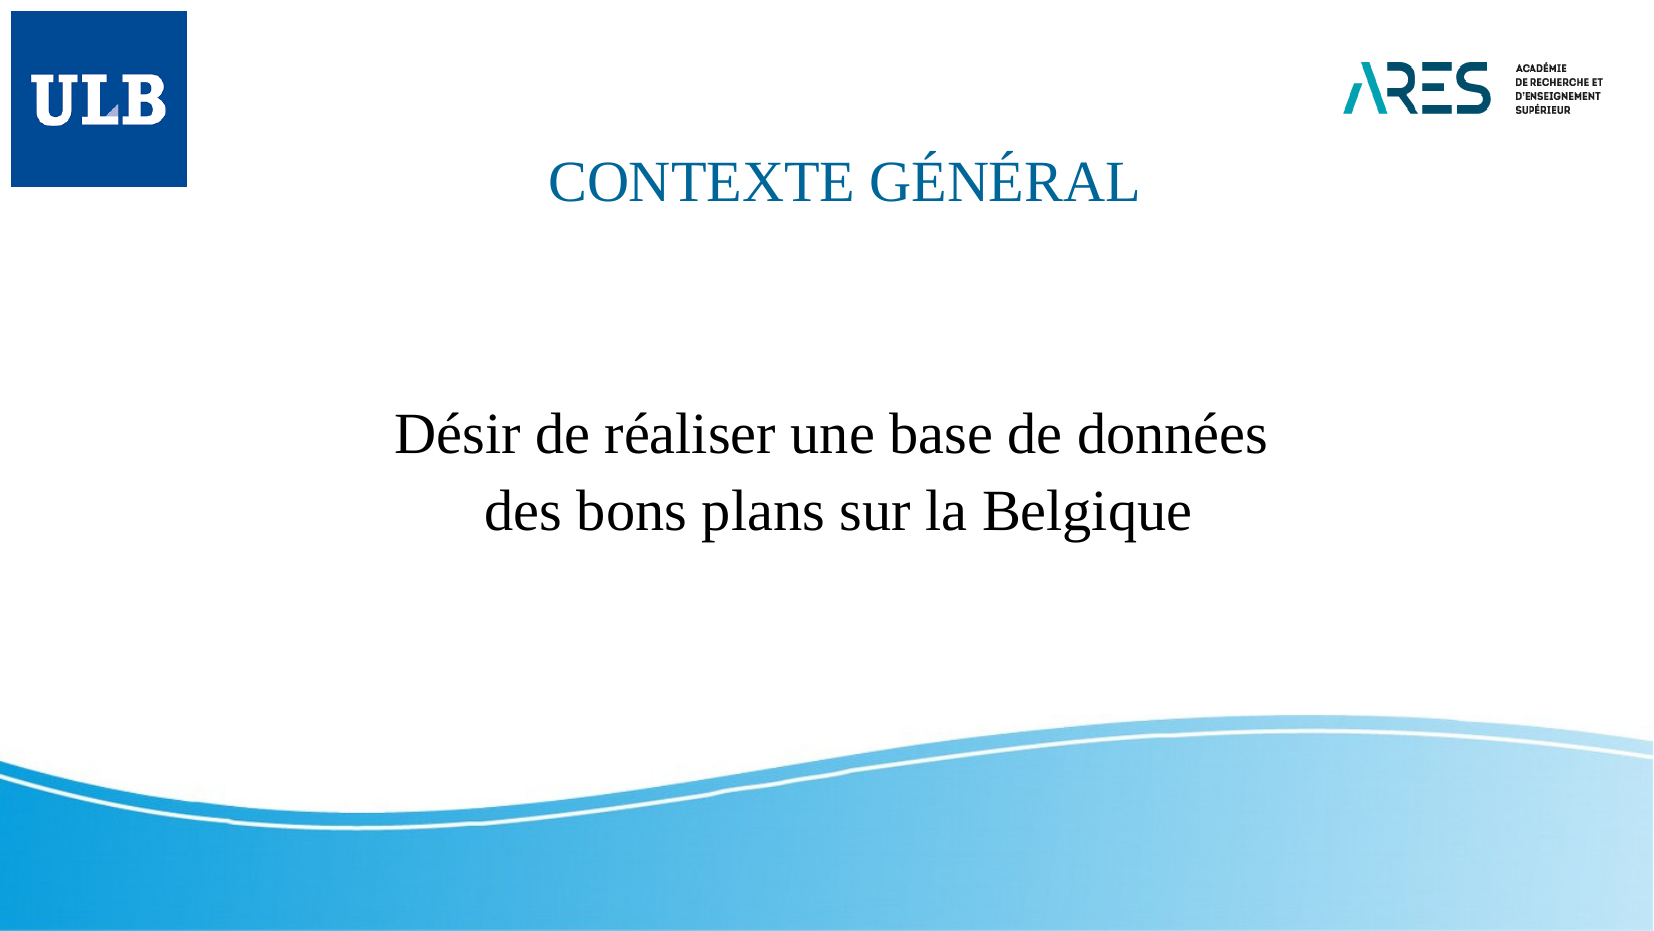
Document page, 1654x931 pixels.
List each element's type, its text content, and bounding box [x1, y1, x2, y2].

title CONTEXTE GÉNÉRAL [425, 104, 1264, 260]
picture [11, 11, 187, 187]
picture [1299, 11, 1646, 166]
list Désir de réaliser une base de données des bons plans sur la Belgique [59, 401, 1548, 552]
picture [0, 714, 1654, 931]
